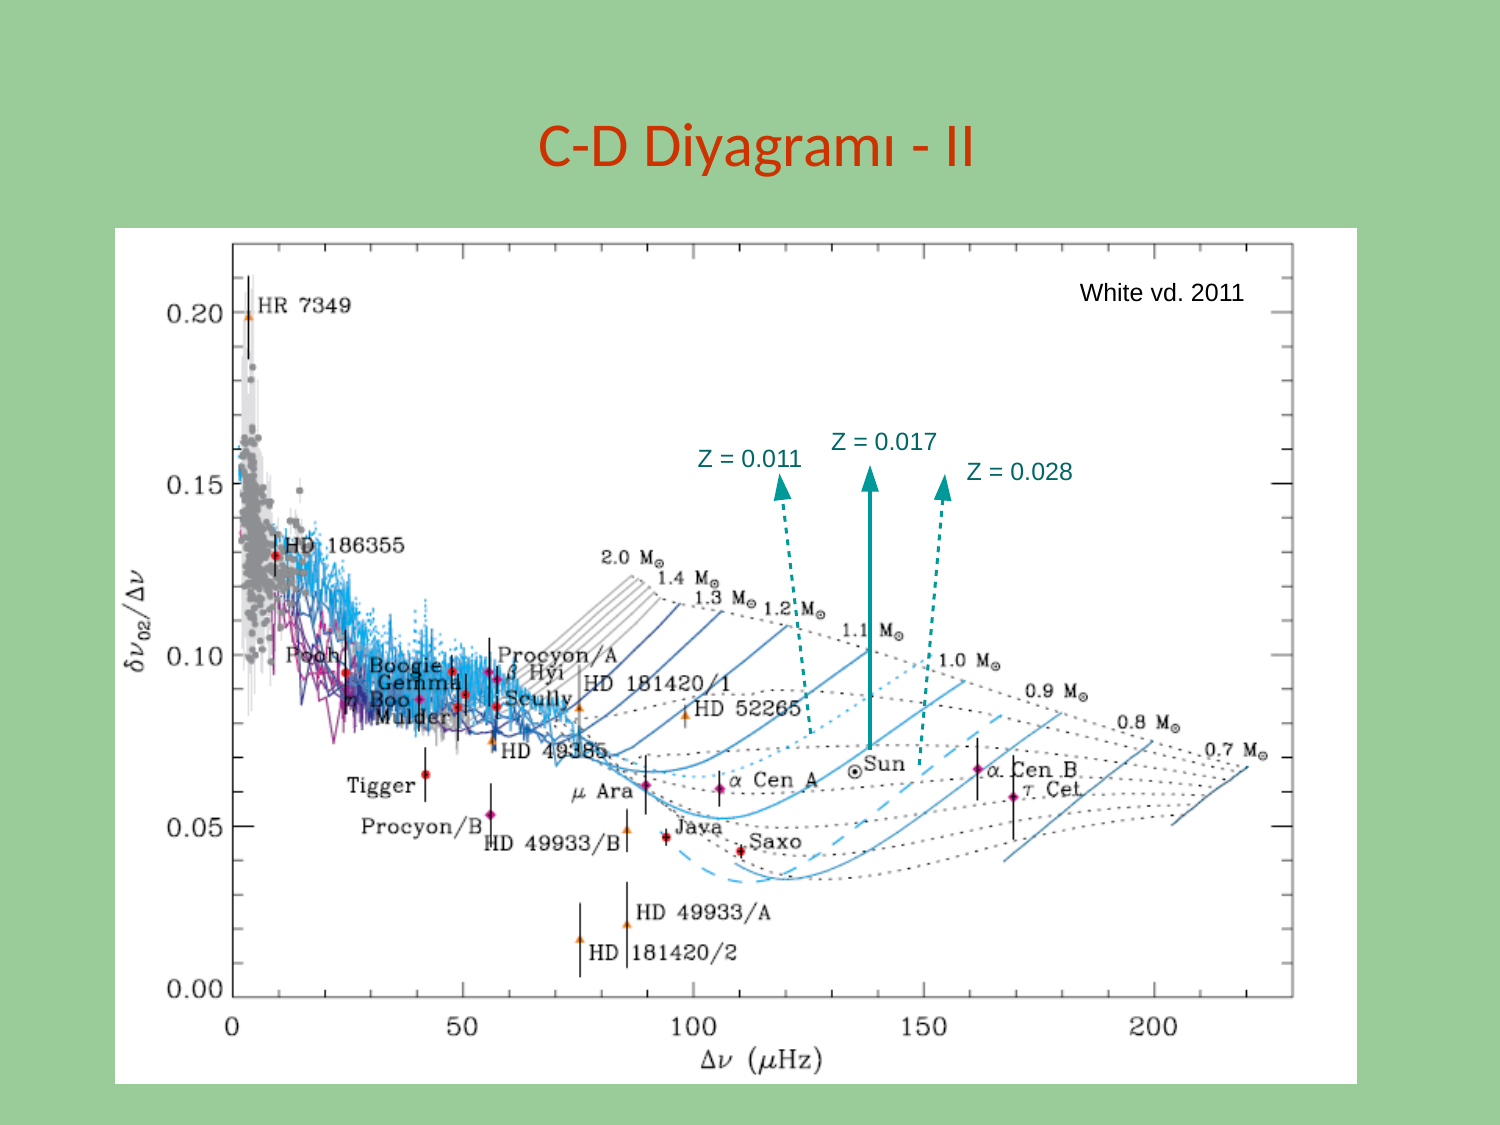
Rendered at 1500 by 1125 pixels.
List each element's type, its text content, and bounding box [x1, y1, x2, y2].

text_box Z = 0.028 [915, 450, 1126, 494]
text_box Z = 0.017 [779, 420, 990, 464]
text_box Z = 0.011 [645, 437, 856, 481]
title C-D Diyagramı - II [120, 29, 1395, 272]
text_box White vd. 2011 [750, 271, 1261, 315]
picture [115, 228, 1357, 1084]
